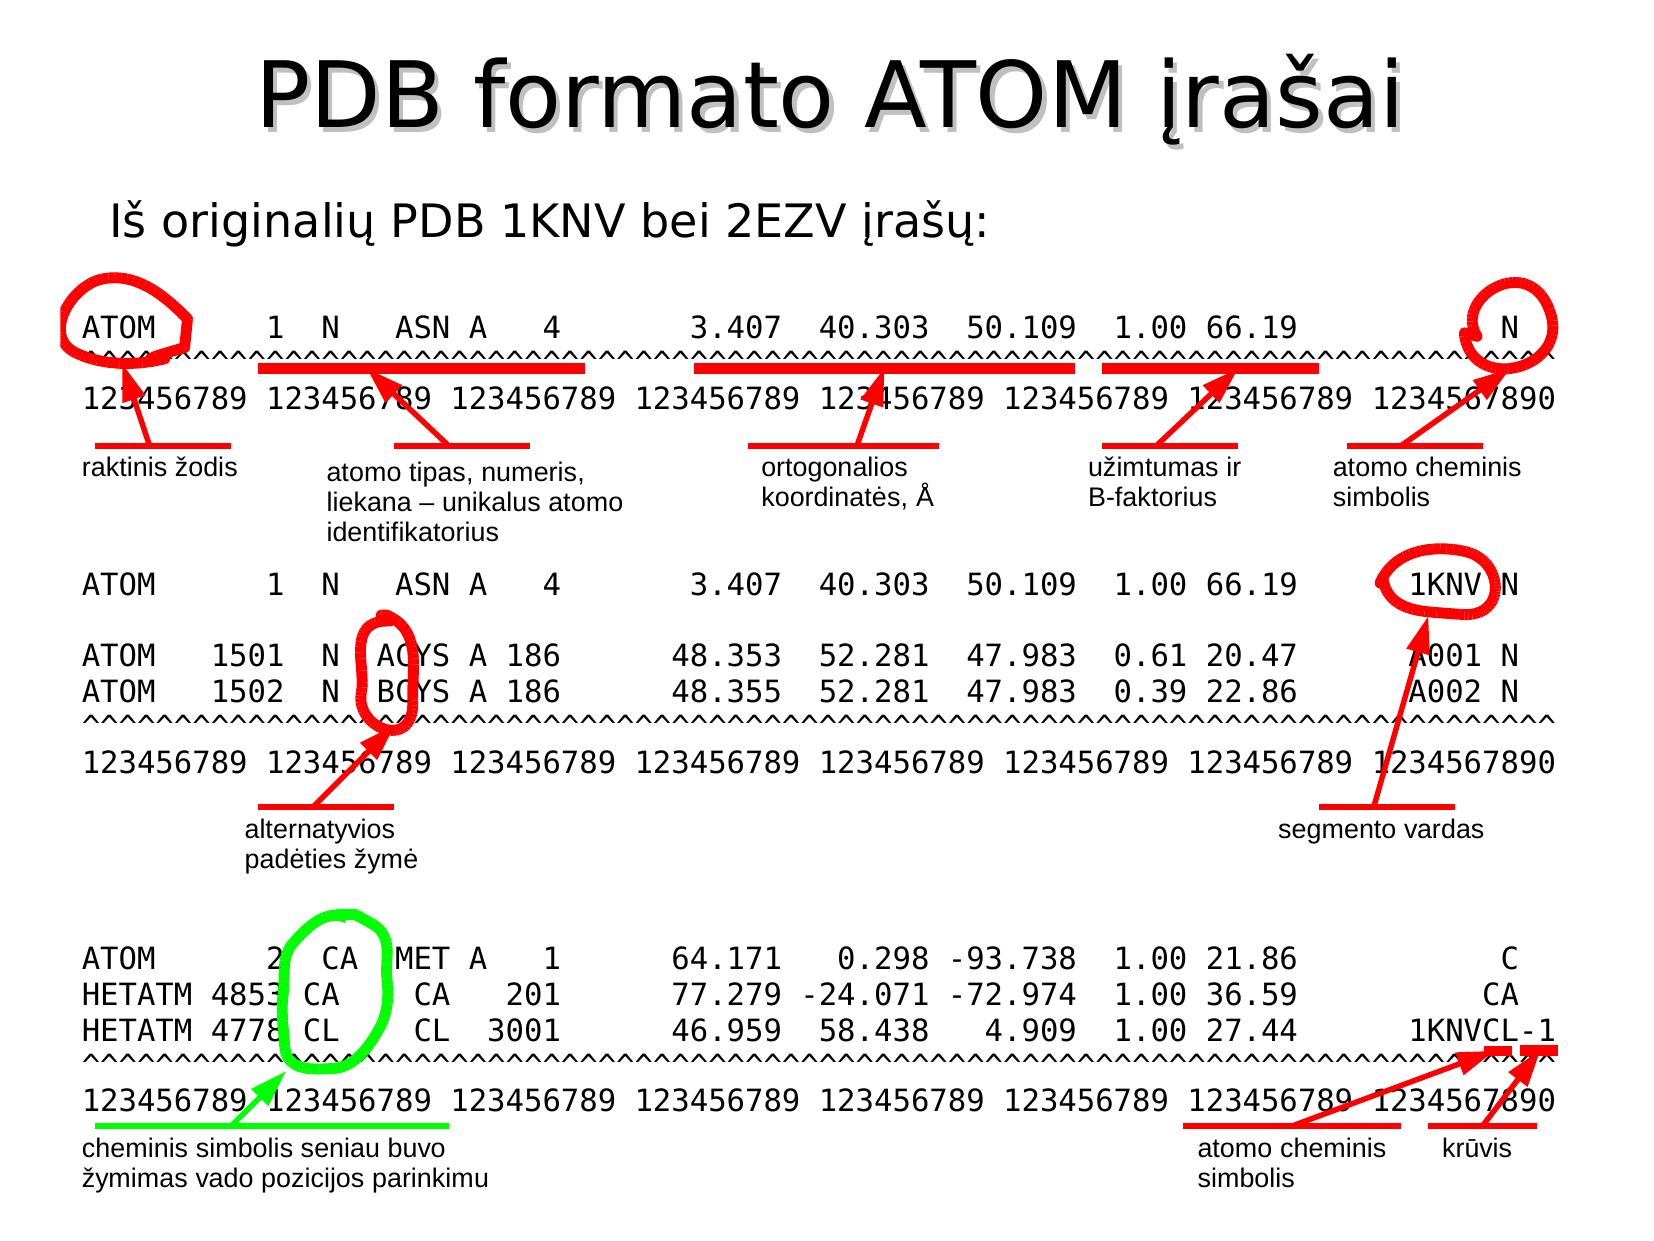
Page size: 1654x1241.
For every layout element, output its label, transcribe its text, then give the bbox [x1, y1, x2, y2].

chart [60, 187, 1576, 1201]
title PDB formato ATOM įrašai [86, 0, 1576, 187]
